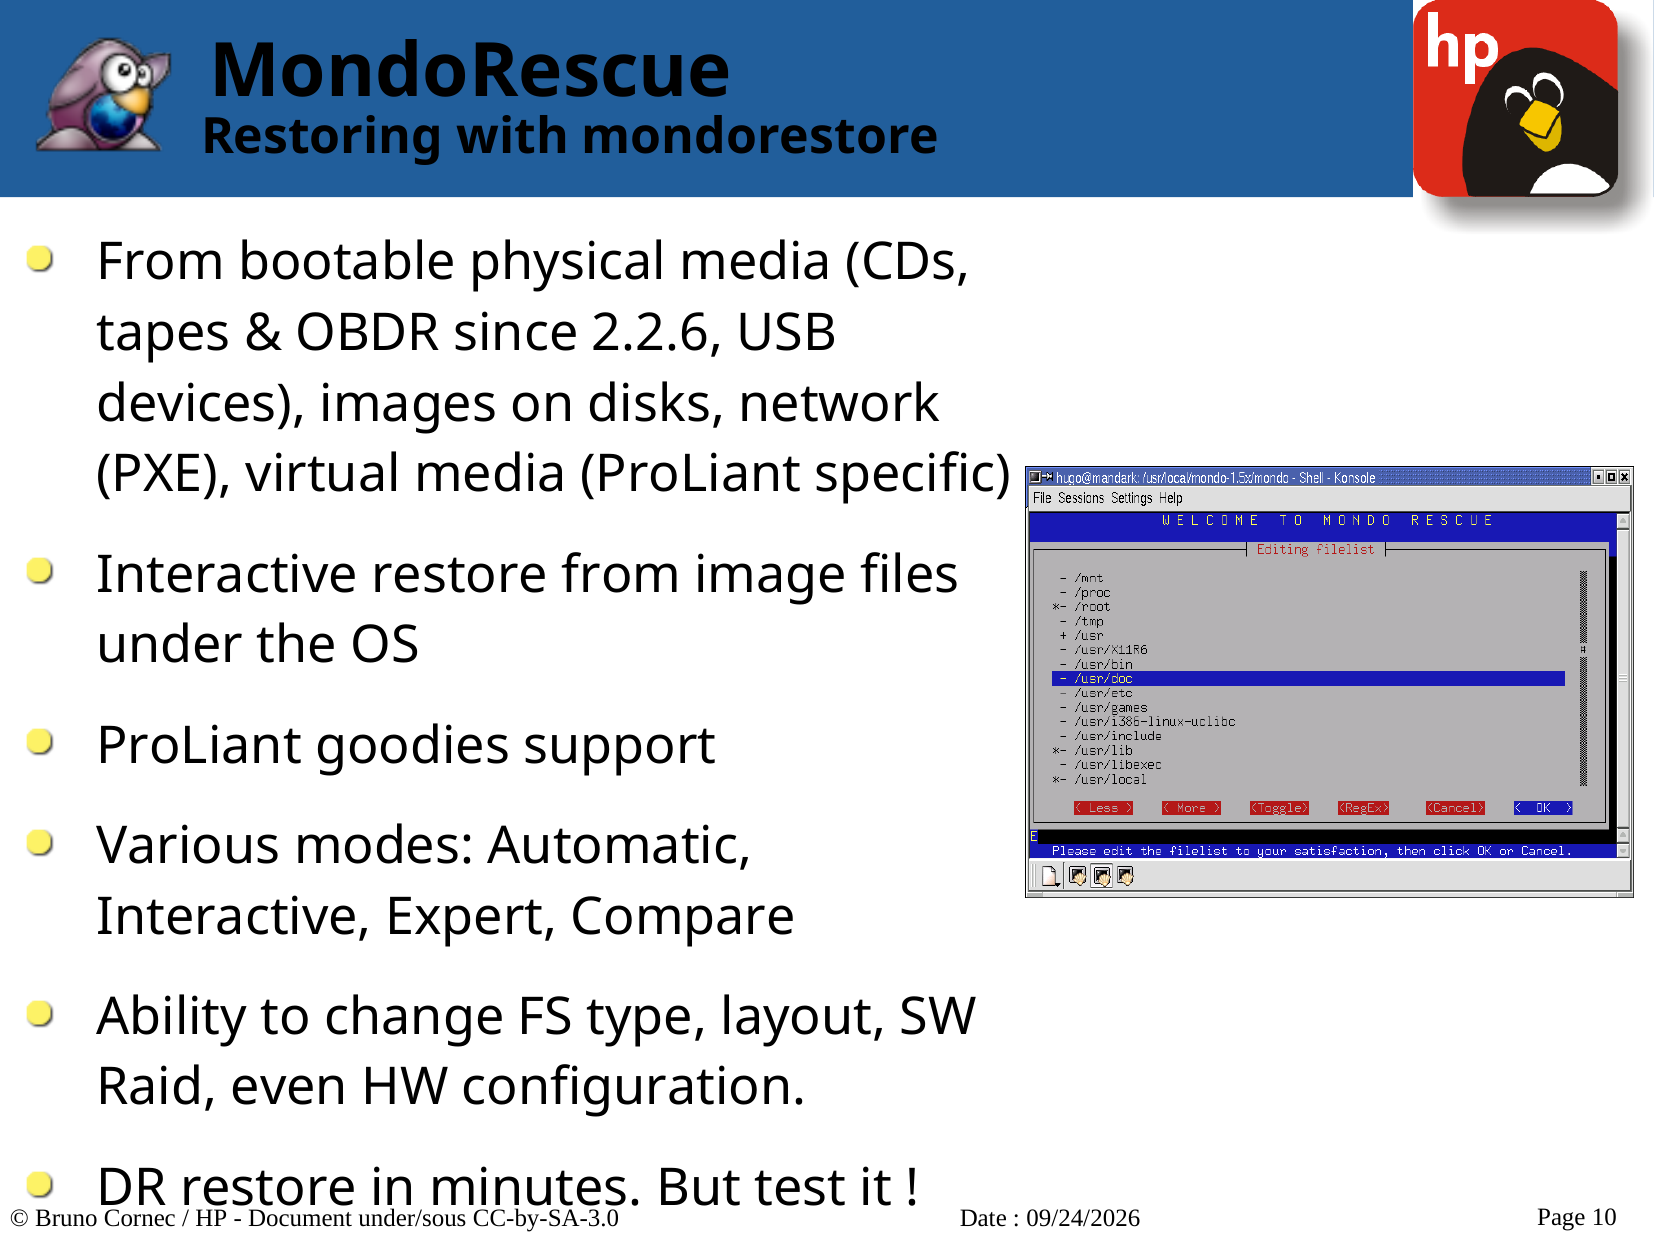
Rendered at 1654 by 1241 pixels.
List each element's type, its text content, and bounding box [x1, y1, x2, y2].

title Restoring with mondorestore [201, 32, 1190, 241]
picture [1025, 466, 1634, 898]
picture [0, 0, 211, 199]
picture [1413, 0, 1654, 235]
list From bootable physical media (CDs, tapes & OBDR since 2.2.6, USB devices), images on disks, network (PXE), virtual media (ProLiant specific) Interactive restore from image files under the OS ProLiant goodies support Various modes: Automatic, Interactive, Expert, Compare Ability to change FS type, layout, SW Raid, even HW configuration. DR restore in minutes. But test it ! [13, 223, 1032, 1226]
